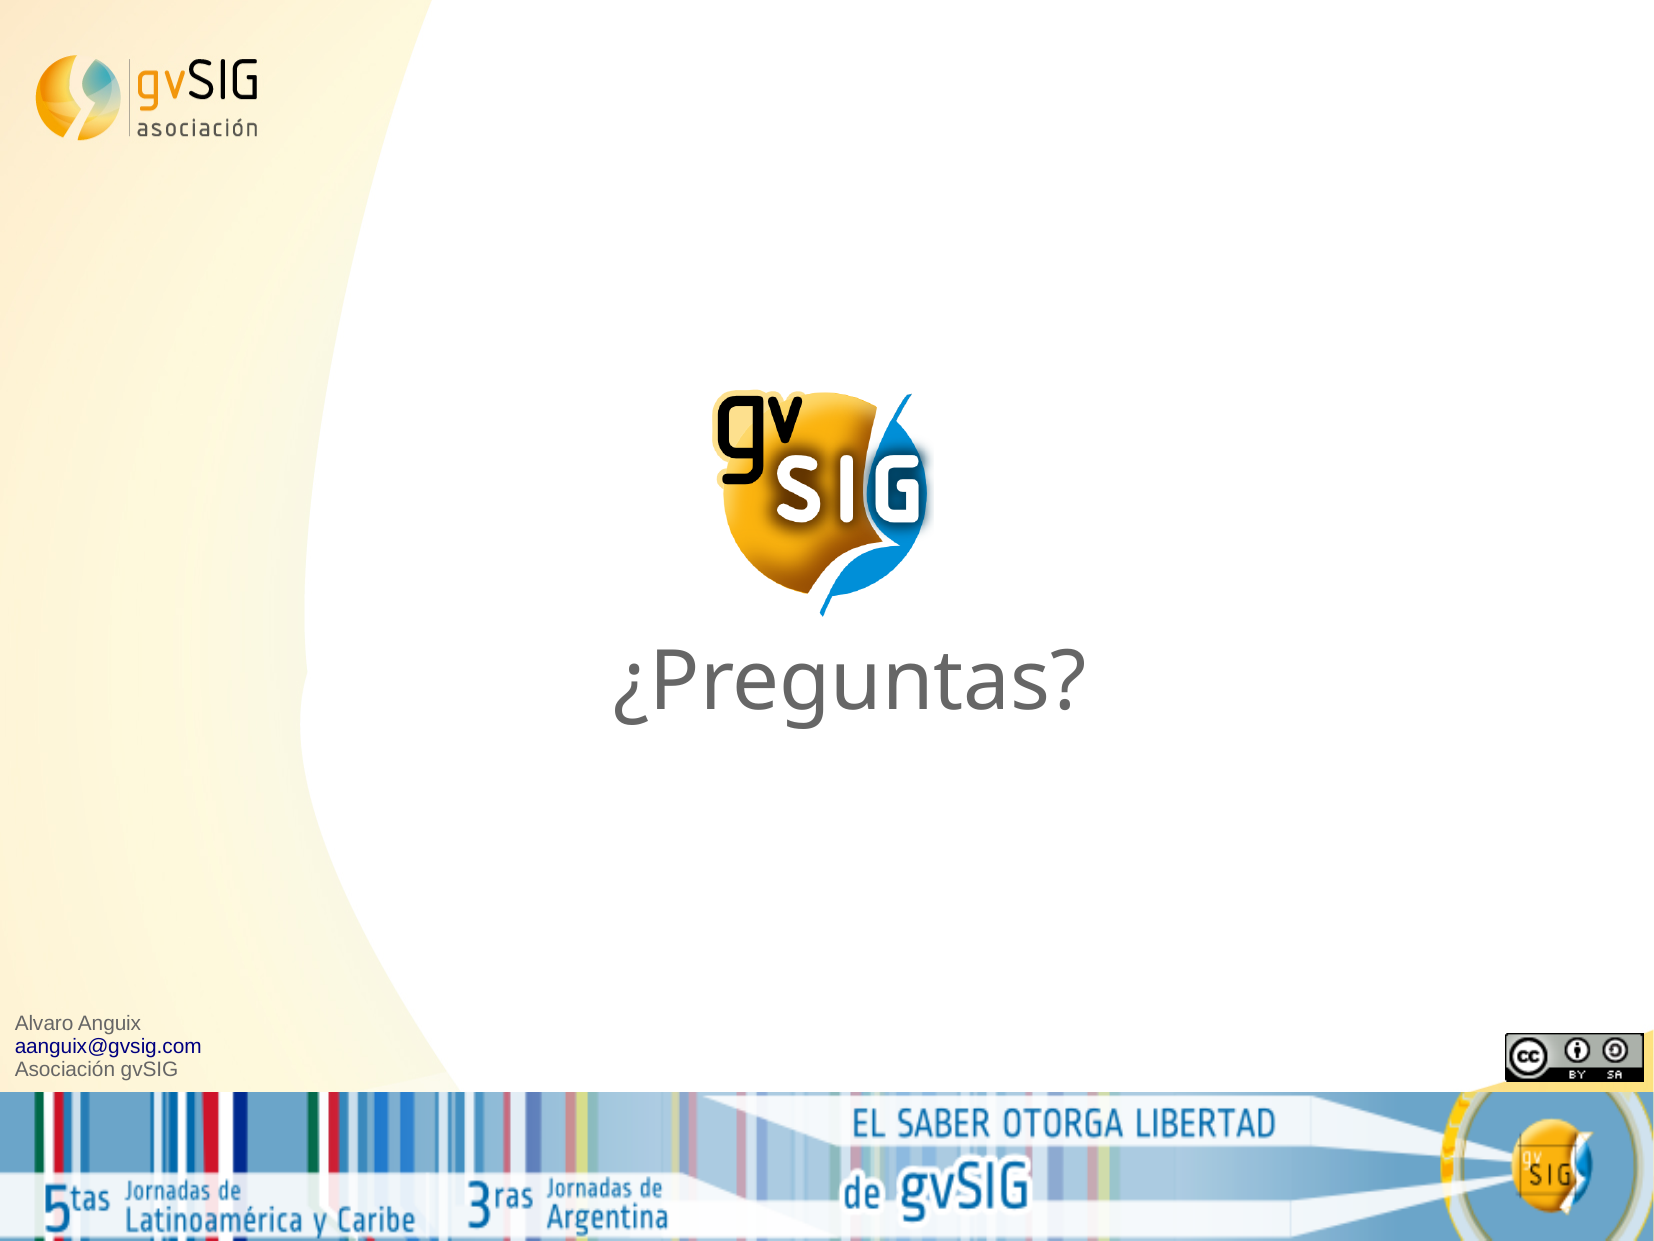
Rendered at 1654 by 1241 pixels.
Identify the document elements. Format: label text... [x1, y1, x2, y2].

title ¿Preguntas? [135, 573, 1566, 781]
picture [0, 0, 1654, 1241]
text_box Alvaro Anguix aanguix@gvsig.com Asociación gvSIG [0, 1003, 355, 1090]
